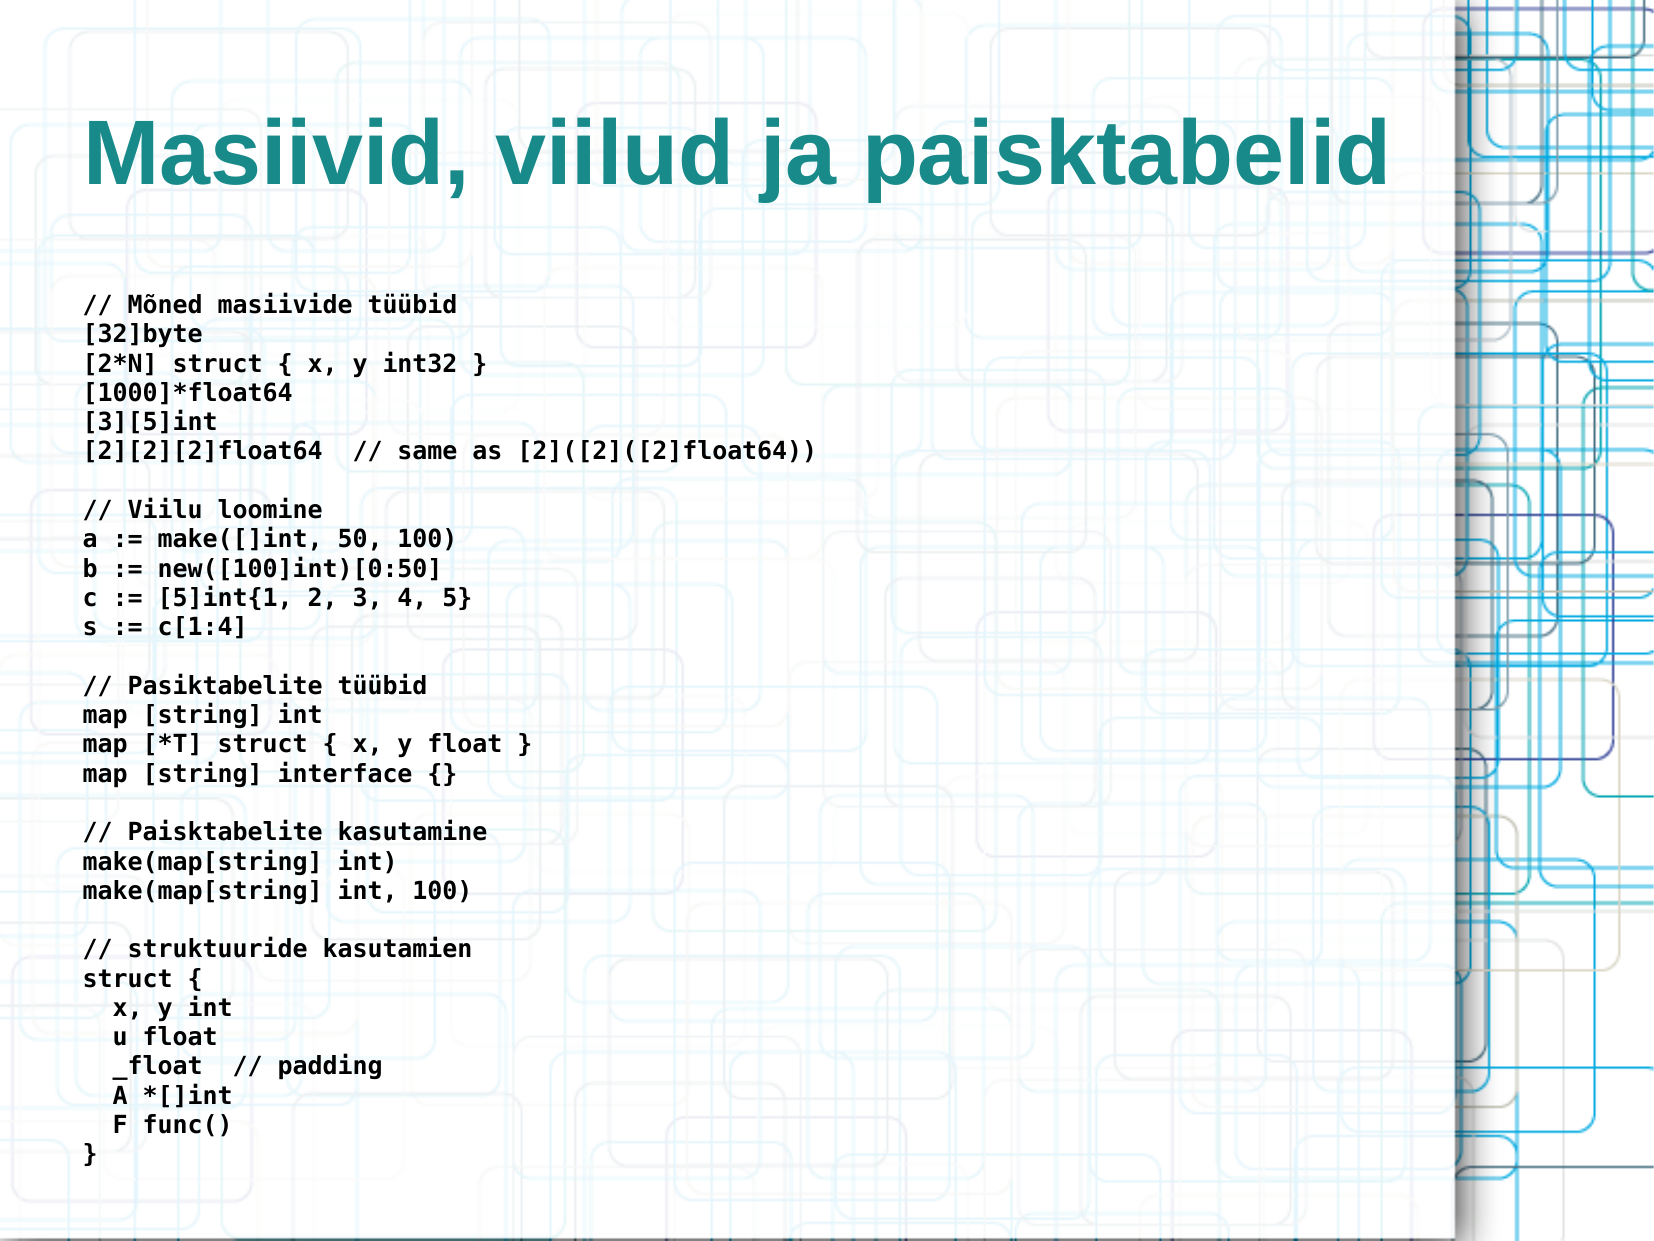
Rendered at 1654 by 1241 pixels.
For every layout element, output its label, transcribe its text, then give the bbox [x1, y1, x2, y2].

picture [0, 0, 1654, 1241]
title Masiivid, viilud ja paisktabelid [59, 56, 1418, 250]
list // Mõned masiivide tüübid [32]byte [2*N] struct { x, y int32 } [1000]*float64 [3][5]int [2][2][2]float64 // same as [2]([2]([2]float64)) // Viilu loomine a := make([]int, 50, 100) b := new([100]int)[0:50] c := [5]int{1, 2, 3, 4, 5} s := c[1:4] // Pasiktabelite tüübid map [string] int map [*T] struct { x, y float } map [string] interface {} // Paisktabelite kasutamine make(map[string] int) make(map[string] int, 100) // struktuuride kasutamien struct { x, y int u float _float // padding A *[]int F func() } [82, 290, 1418, 1241]
